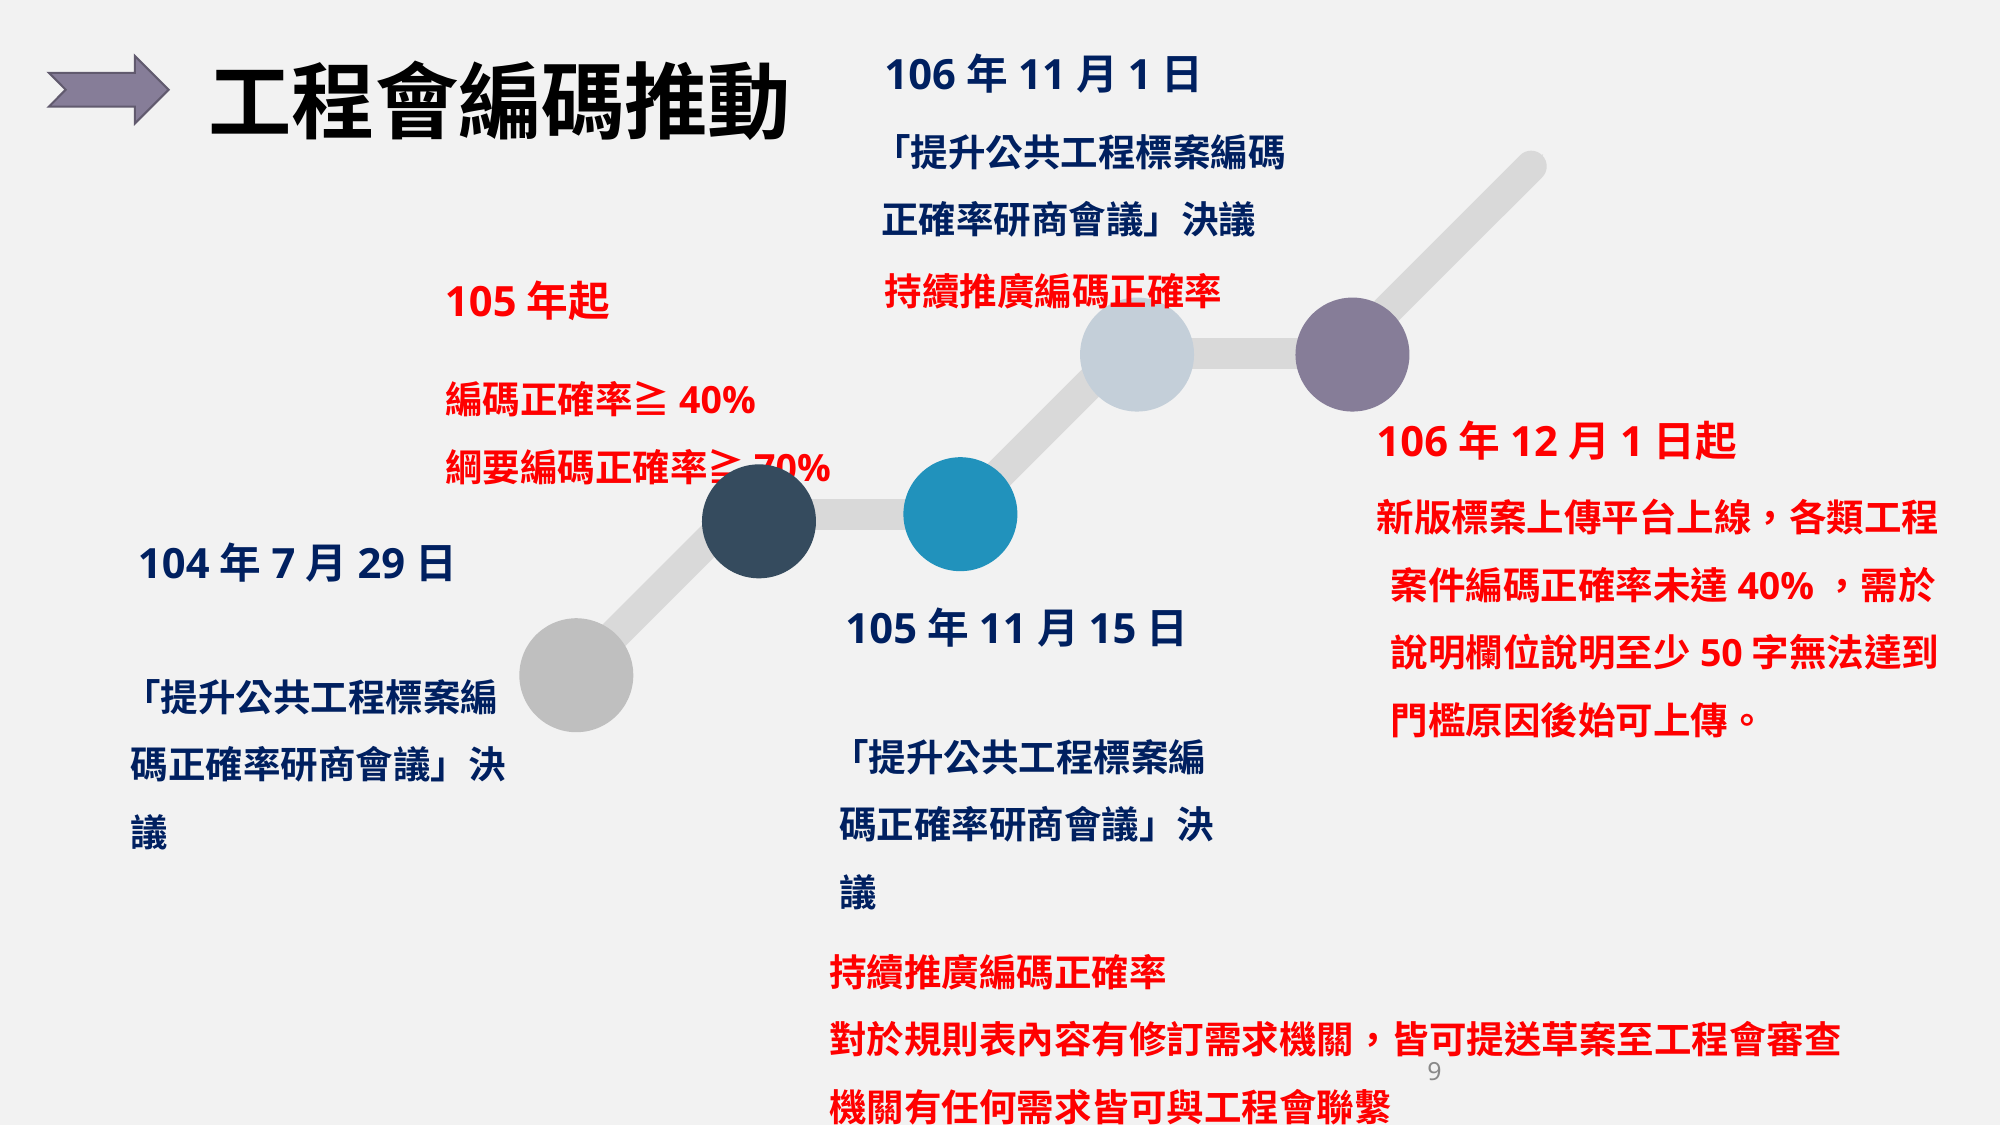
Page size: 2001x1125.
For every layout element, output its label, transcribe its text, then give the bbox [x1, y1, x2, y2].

text_box 持續推廣編碼正確率 對於規則表內容有修訂需求機關，皆可提送草案至工程會審查 機關有任何需求皆可與工程會聯繫 [829, 926, 1894, 1010]
text_box 105年起 [321, 260, 735, 314]
text_box 工程會編碼推動 [193, 41, 844, 158]
text_box [1080, 321, 1195, 412]
text_box [1295, 297, 1410, 412]
text_box 新版標案上傳平台上線，各類工程案件編碼正確率未達40%，需於說明欄位說明至少50字無法達到門檻原因後始可上傳。 [1362, 464, 1972, 749]
text_box 「提升公共工程標案編碼正確率研商會議」決議 [108, 650, 523, 735]
text_box 編碼正確率≧40% 綱要編碼正確率≧70% [445, 353, 859, 437]
text_box 105年起 [476, 291, 484, 311]
text_box [523, 618, 634, 733]
text_box 持續推廣編碼正確率 [870, 238, 1347, 321]
text_box [701, 464, 816, 579]
text_box 104年7月29日 [109, 504, 488, 594]
text_box 「提升公共工程標案編碼正確率研商會議」決議 [844, 99, 1314, 249]
text_box 106年12月1日起 [1362, 383, 1781, 473]
text_box [903, 457, 1018, 569]
text_box 「提升公共工程標案編碼正確率研商會議」決議 [816, 711, 1231, 795]
text_box 9 [1412, 1042, 1863, 1103]
text_box [48, 55, 169, 124]
text_box 105年11月15日 [816, 569, 1219, 659]
text_box 106年11月1日 [855, 15, 1234, 105]
